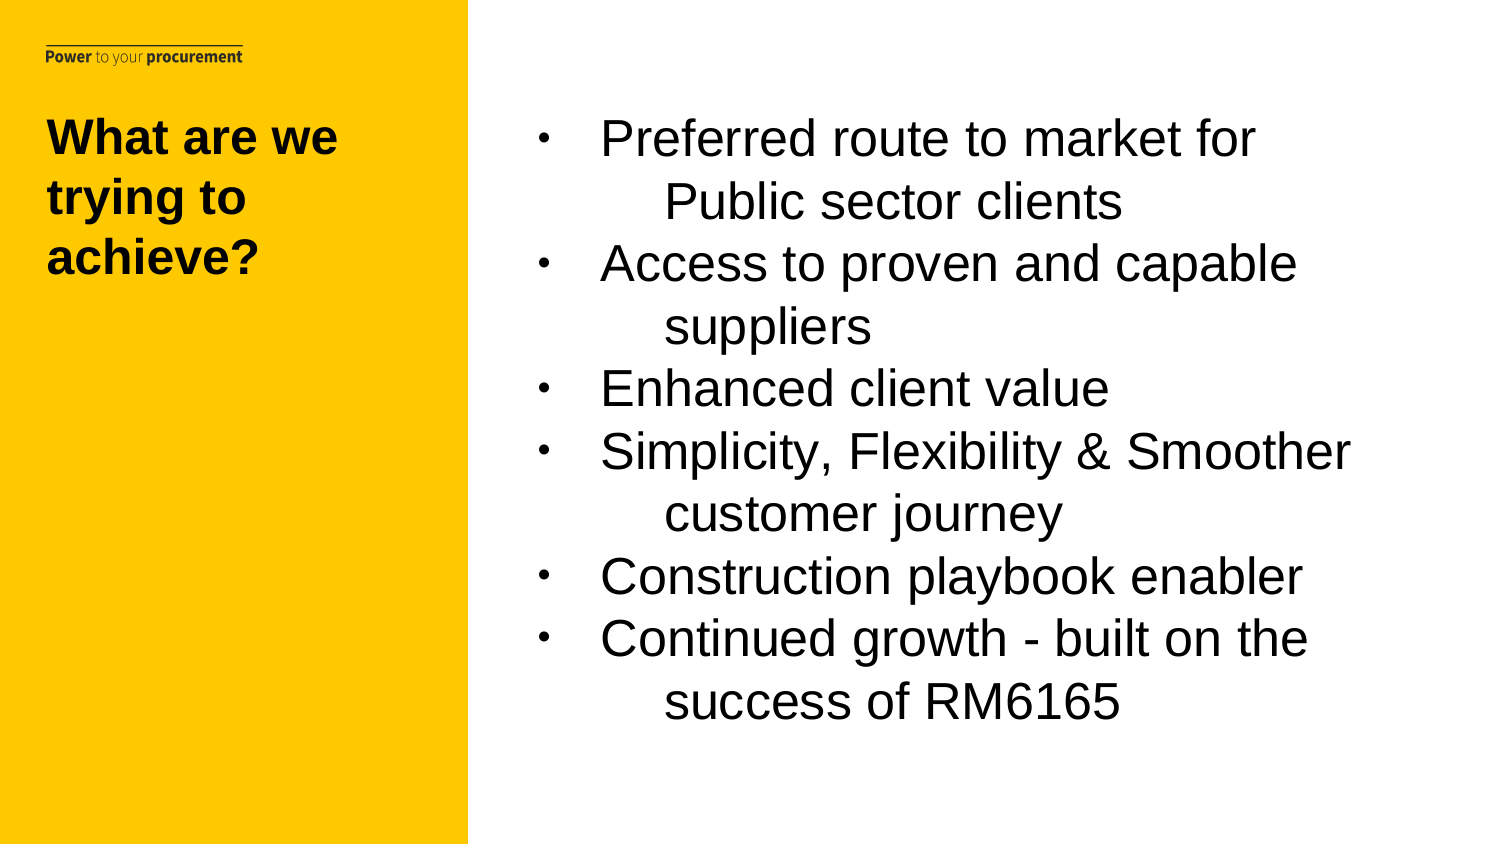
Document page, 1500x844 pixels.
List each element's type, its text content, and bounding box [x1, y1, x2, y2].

title Preferred route to market for Public sector clients Access to proven and capable suppliers Enhanced client value Simplicity, Flexibility & Smoother customer journey Construction playbook enabler Continued growth - built on the success of RM6165 [514, 104, 1407, 701]
title What are we trying to achieve? [46, 104, 423, 209]
